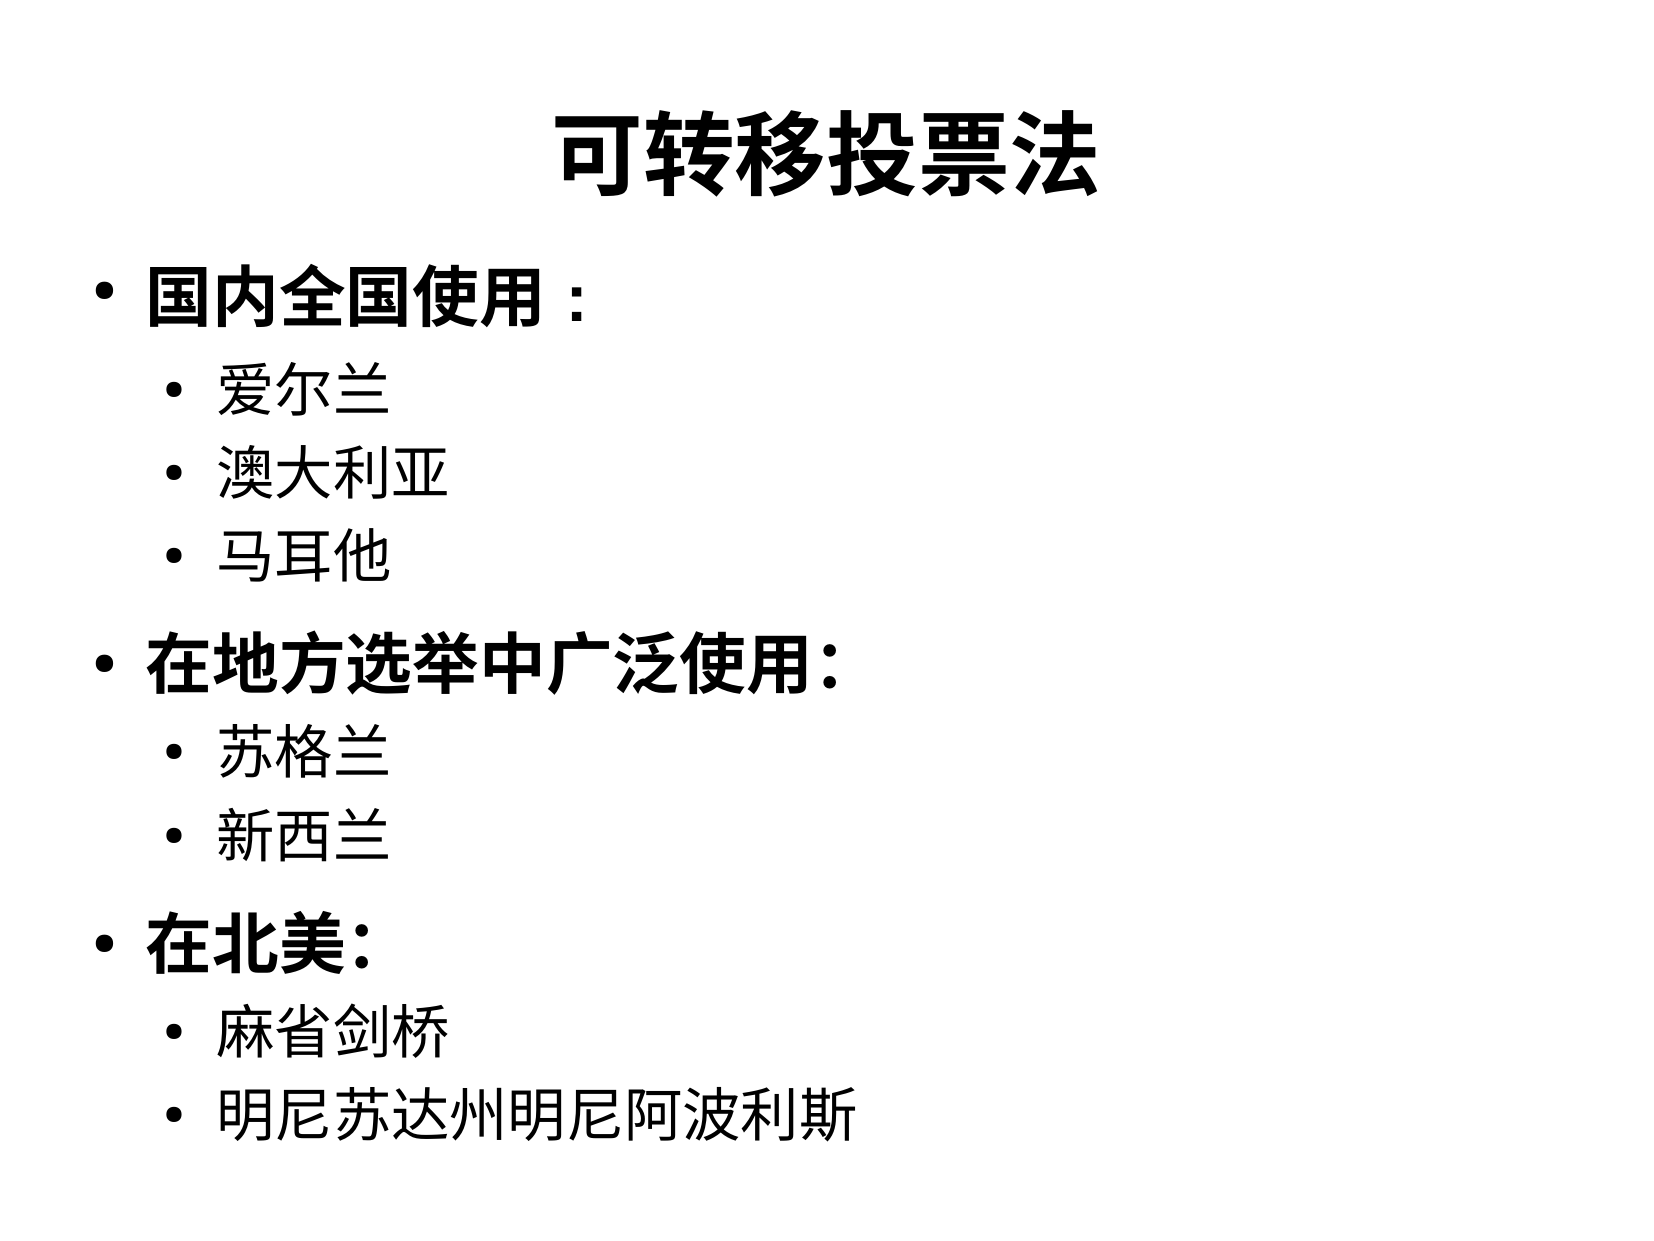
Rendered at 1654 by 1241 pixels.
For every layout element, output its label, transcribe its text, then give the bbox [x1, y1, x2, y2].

list 国内全国使用: 爱尔兰 澳大利亚 马耳他 在地方选举中广泛使用： 苏格兰 新西兰 在北美： 麻省剑桥 明尼苏达州明尼阿波利斯 [75, 243, 1564, 1127]
title 可转移投票法 [82, 49, 1571, 257]
